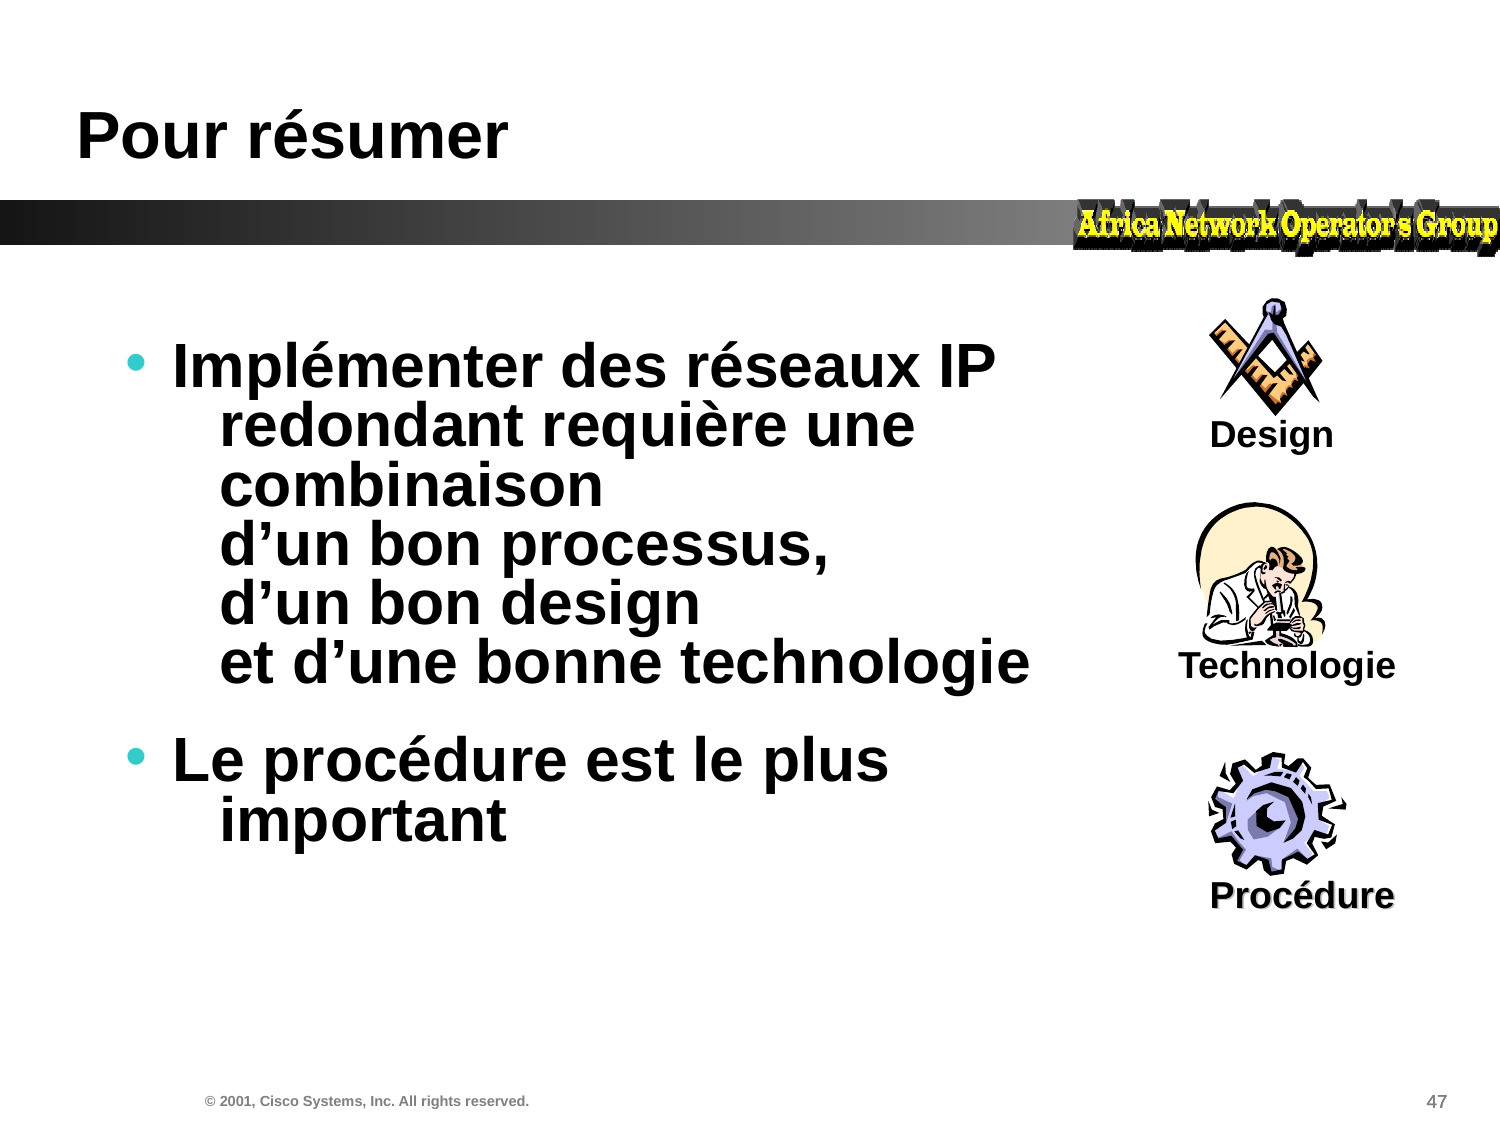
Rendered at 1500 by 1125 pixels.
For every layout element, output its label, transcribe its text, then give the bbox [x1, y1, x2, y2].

title Pour résumer [62, 41, 1313, 180]
picture [1195, 501, 1327, 636]
text_box Procédure [1197, 866, 1407, 923]
text_box Technologie [1166, 636, 1409, 694]
list Implémenter des réseaux IP redondant requière une combinaison d’un bon processus, d’un bon design et d’une bonne technologie Le procédure est le plus important [84, 281, 1134, 899]
picture [1208, 751, 1348, 866]
picture [1070, 180, 1500, 275]
text_box Design [1197, 405, 1347, 462]
picture [1209, 297, 1324, 405]
